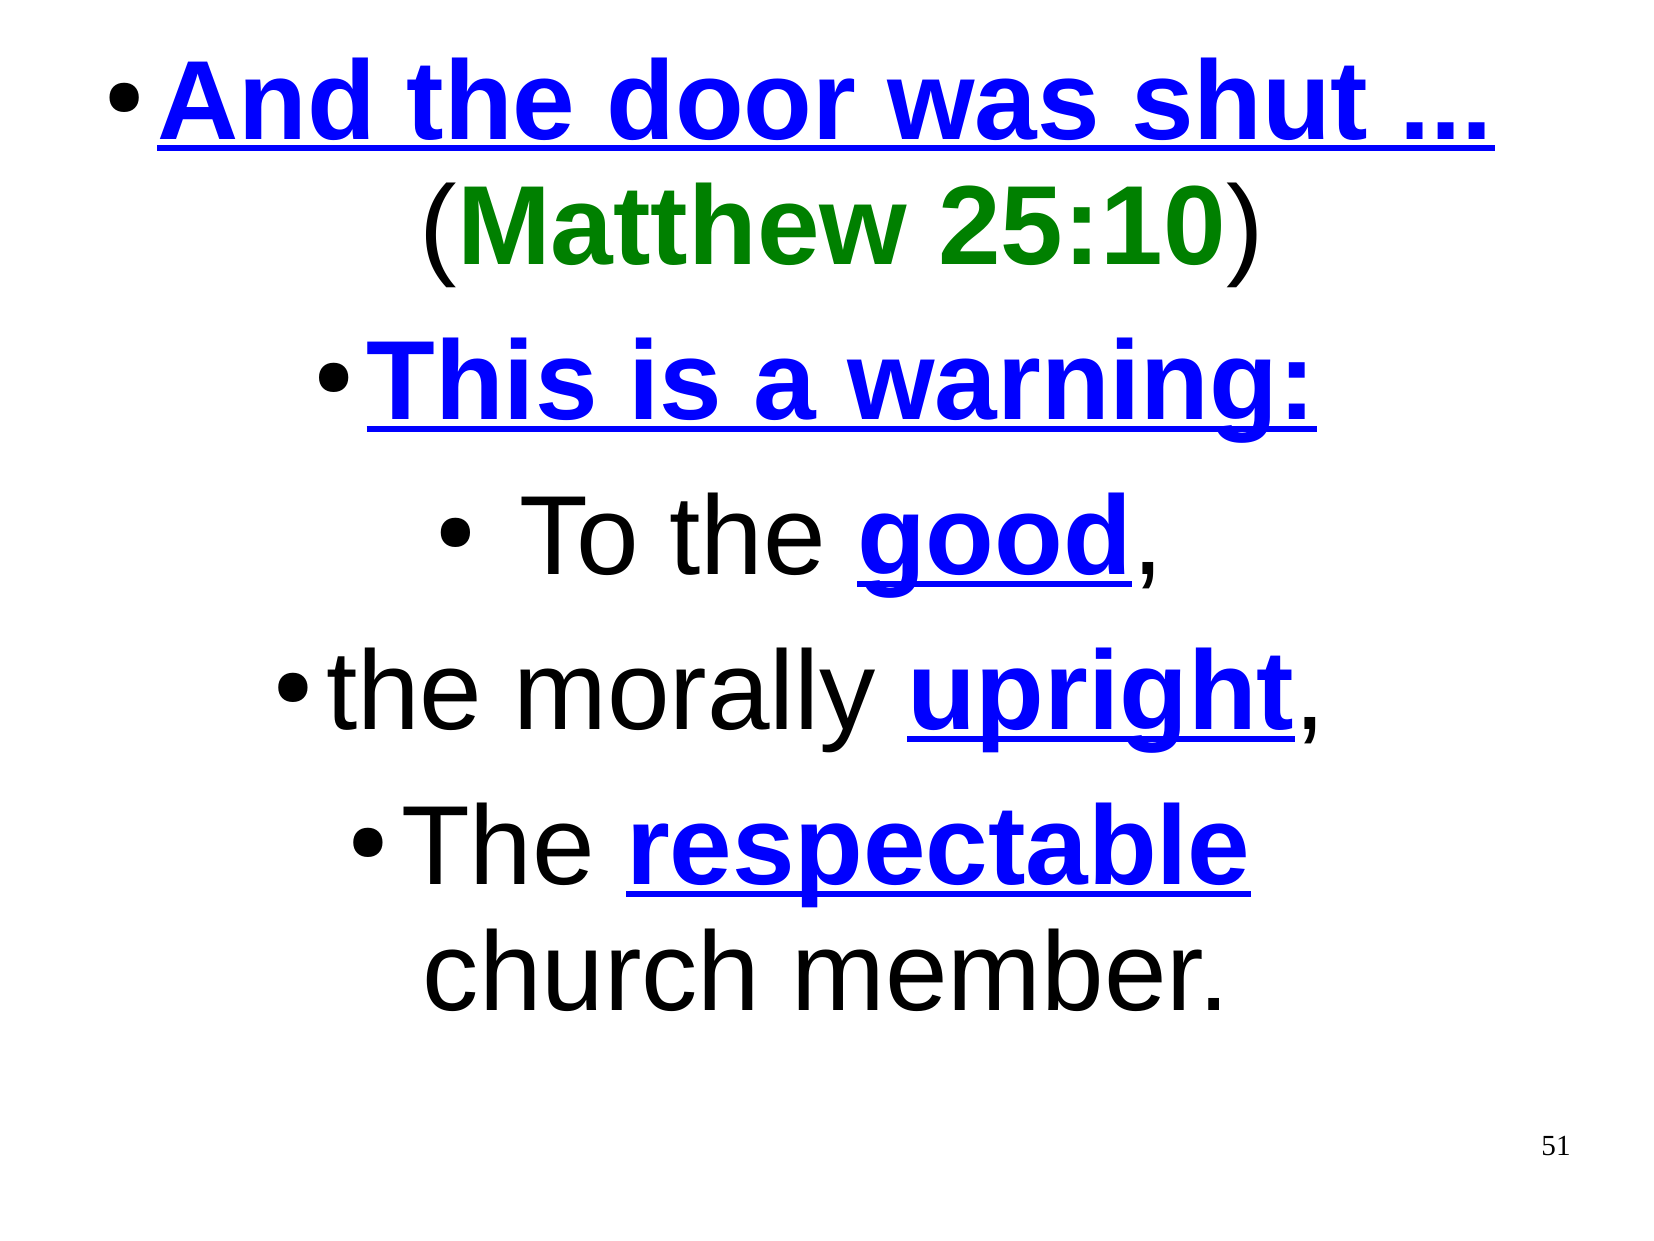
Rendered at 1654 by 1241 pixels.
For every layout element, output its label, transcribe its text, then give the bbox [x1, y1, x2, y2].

list And the door was shut ... (Matthew 25:10) This is a warning: To the good, the morally upright, The respectable church member. [0, 37, 1613, 1201]
